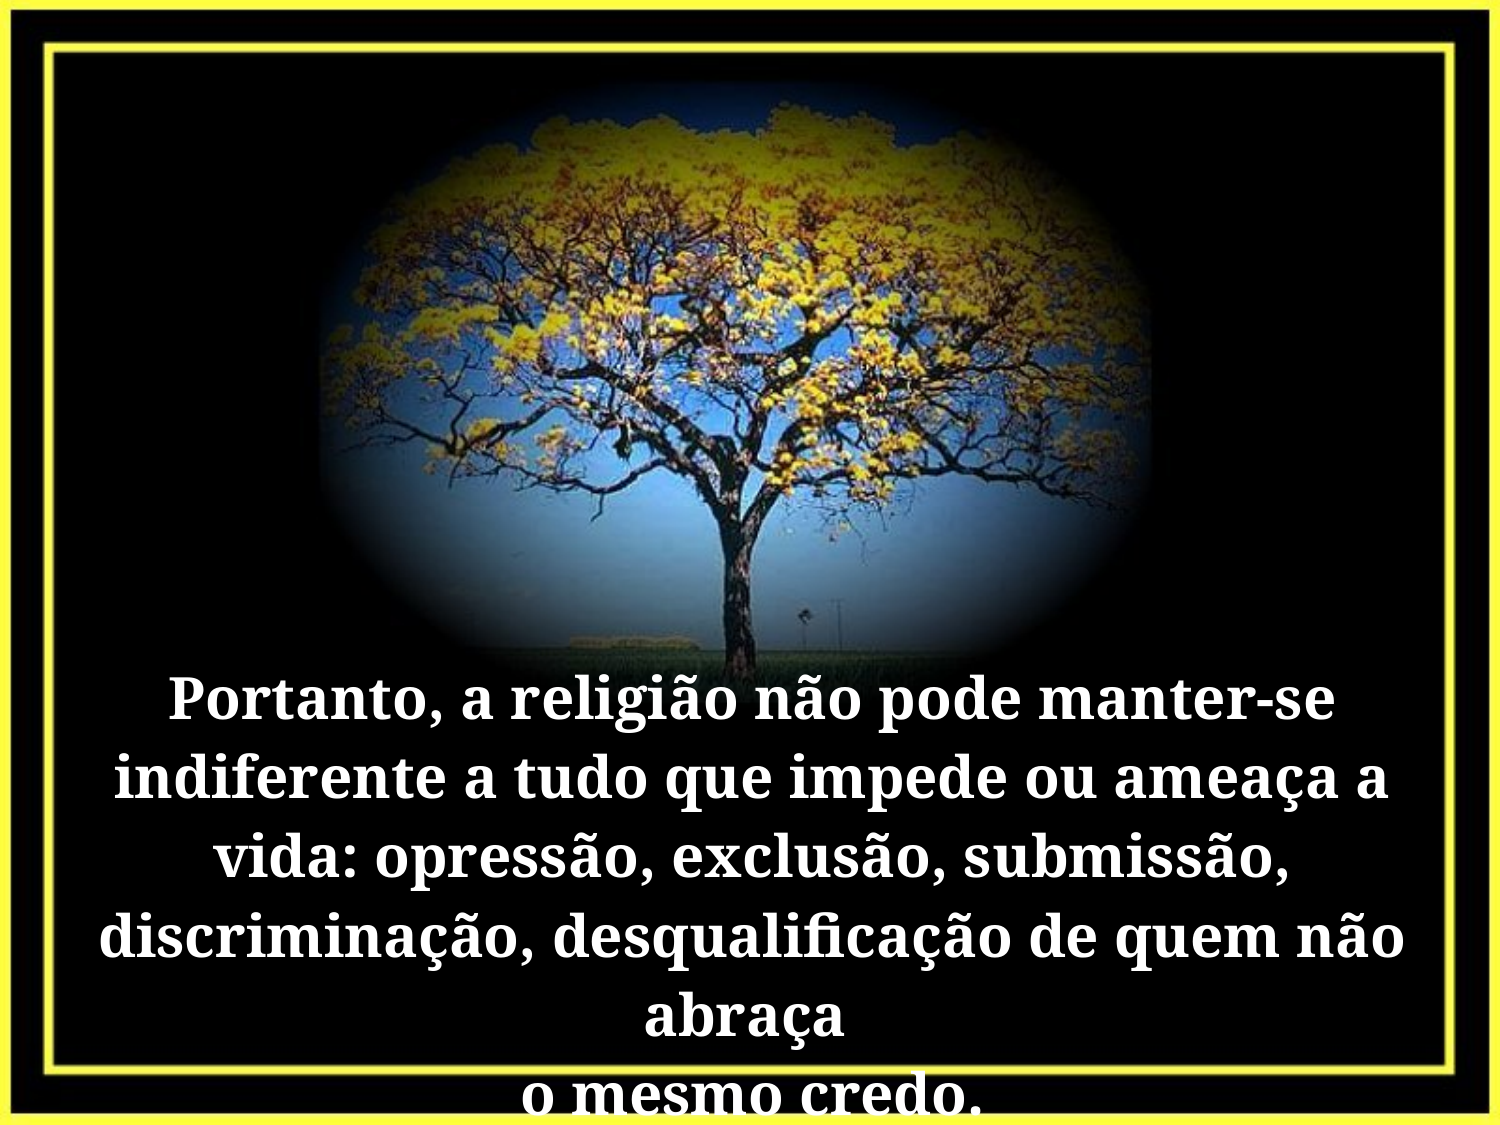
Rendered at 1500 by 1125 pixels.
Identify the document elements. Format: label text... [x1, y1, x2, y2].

text_box Portanto, a religião não pode manter-se indiferente a tudo que impede ou ameaça a vida: opressão, exclusão, submissão, discriminação, desqualificação de quem não abraça o mesmo credo. [58, 649, 1447, 1125]
picture [0, 0, 1500, 1125]
